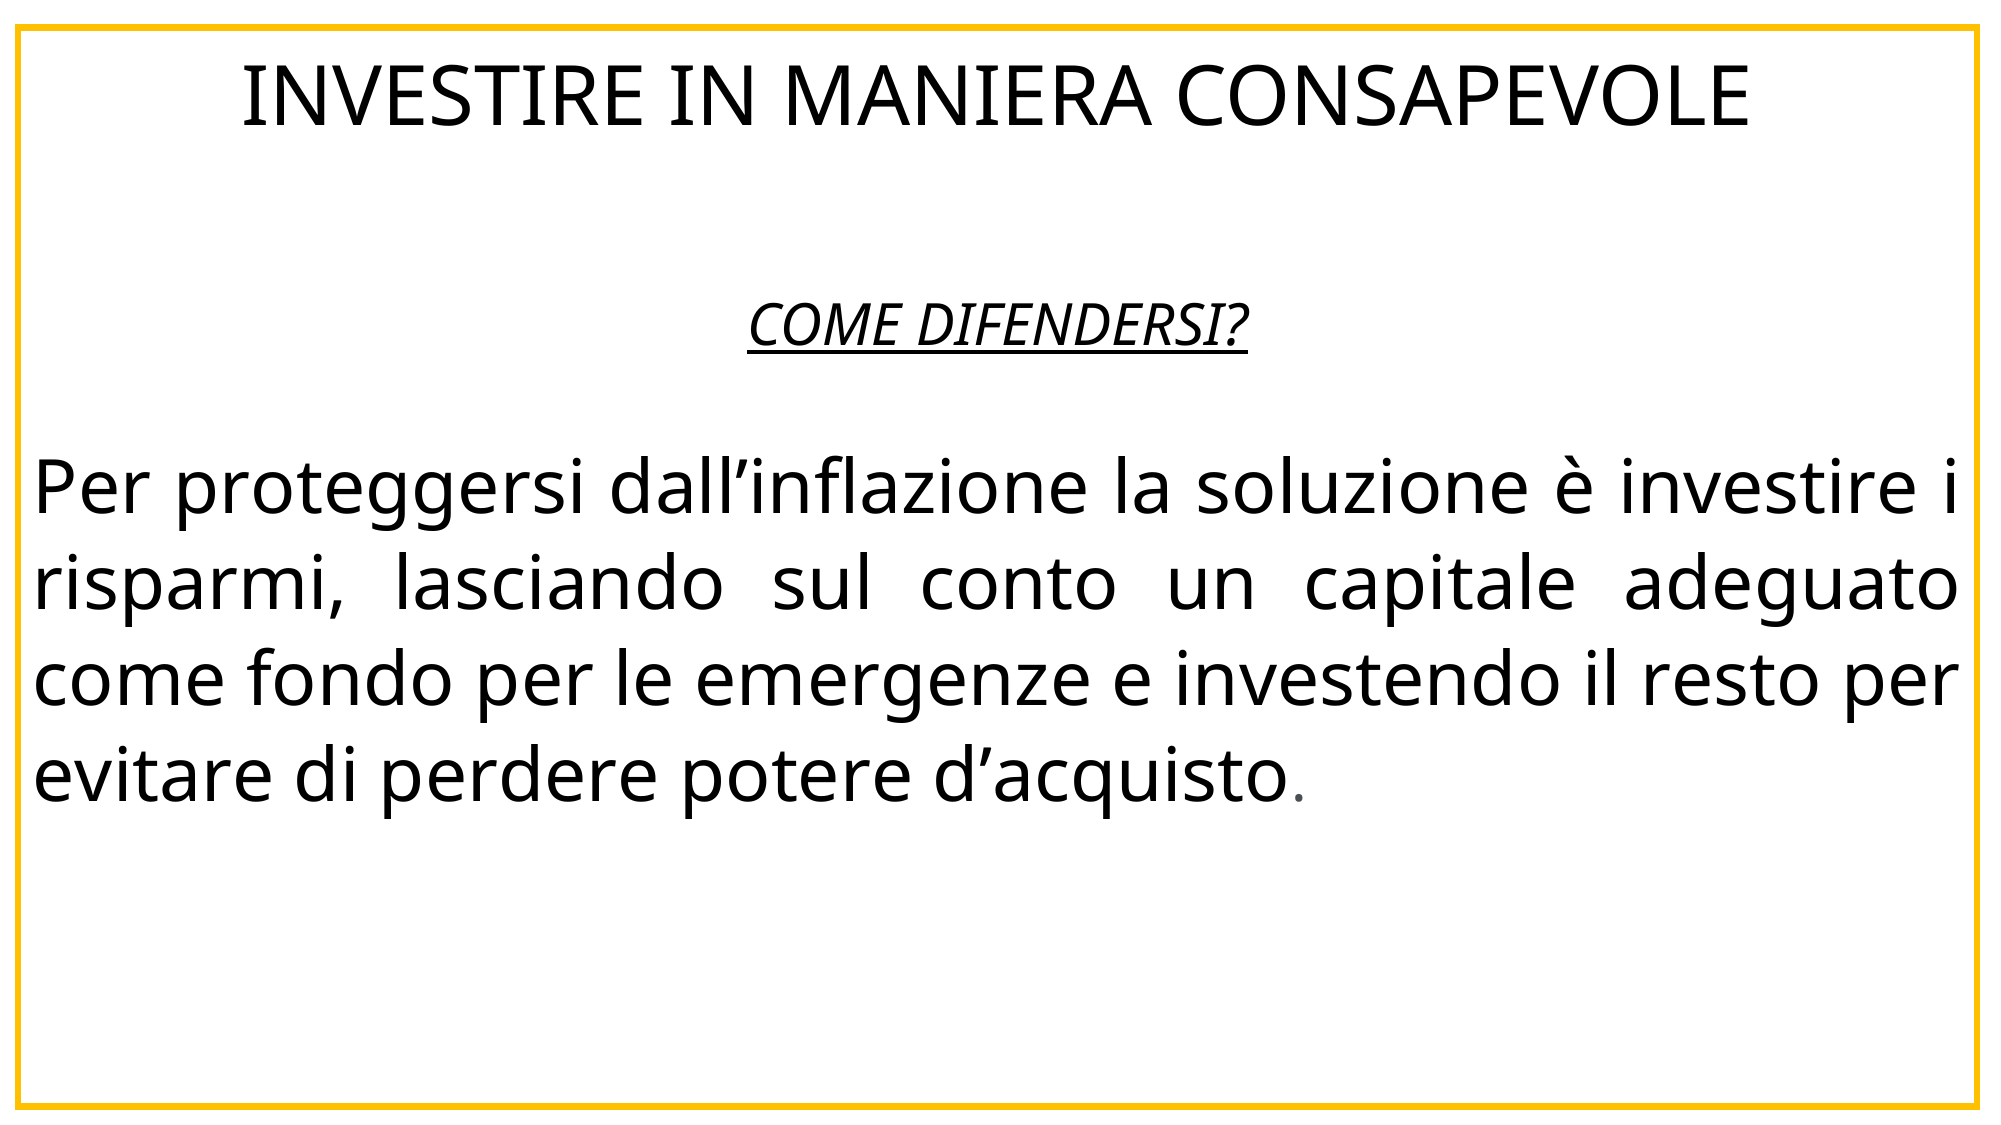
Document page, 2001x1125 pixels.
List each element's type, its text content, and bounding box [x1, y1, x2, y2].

text_box INVESTIRE IN MANIERA CONSAPEVOLE COME DIFENDERSI? Per proteggersi dall’inflazione la soluzione è investire i risparmi, lasciando sul conto un capitale adeguato come fondo per le emergenze e investendo il resto per evitare di perdere potere d’acquisto. [17, 27, 1978, 1107]
